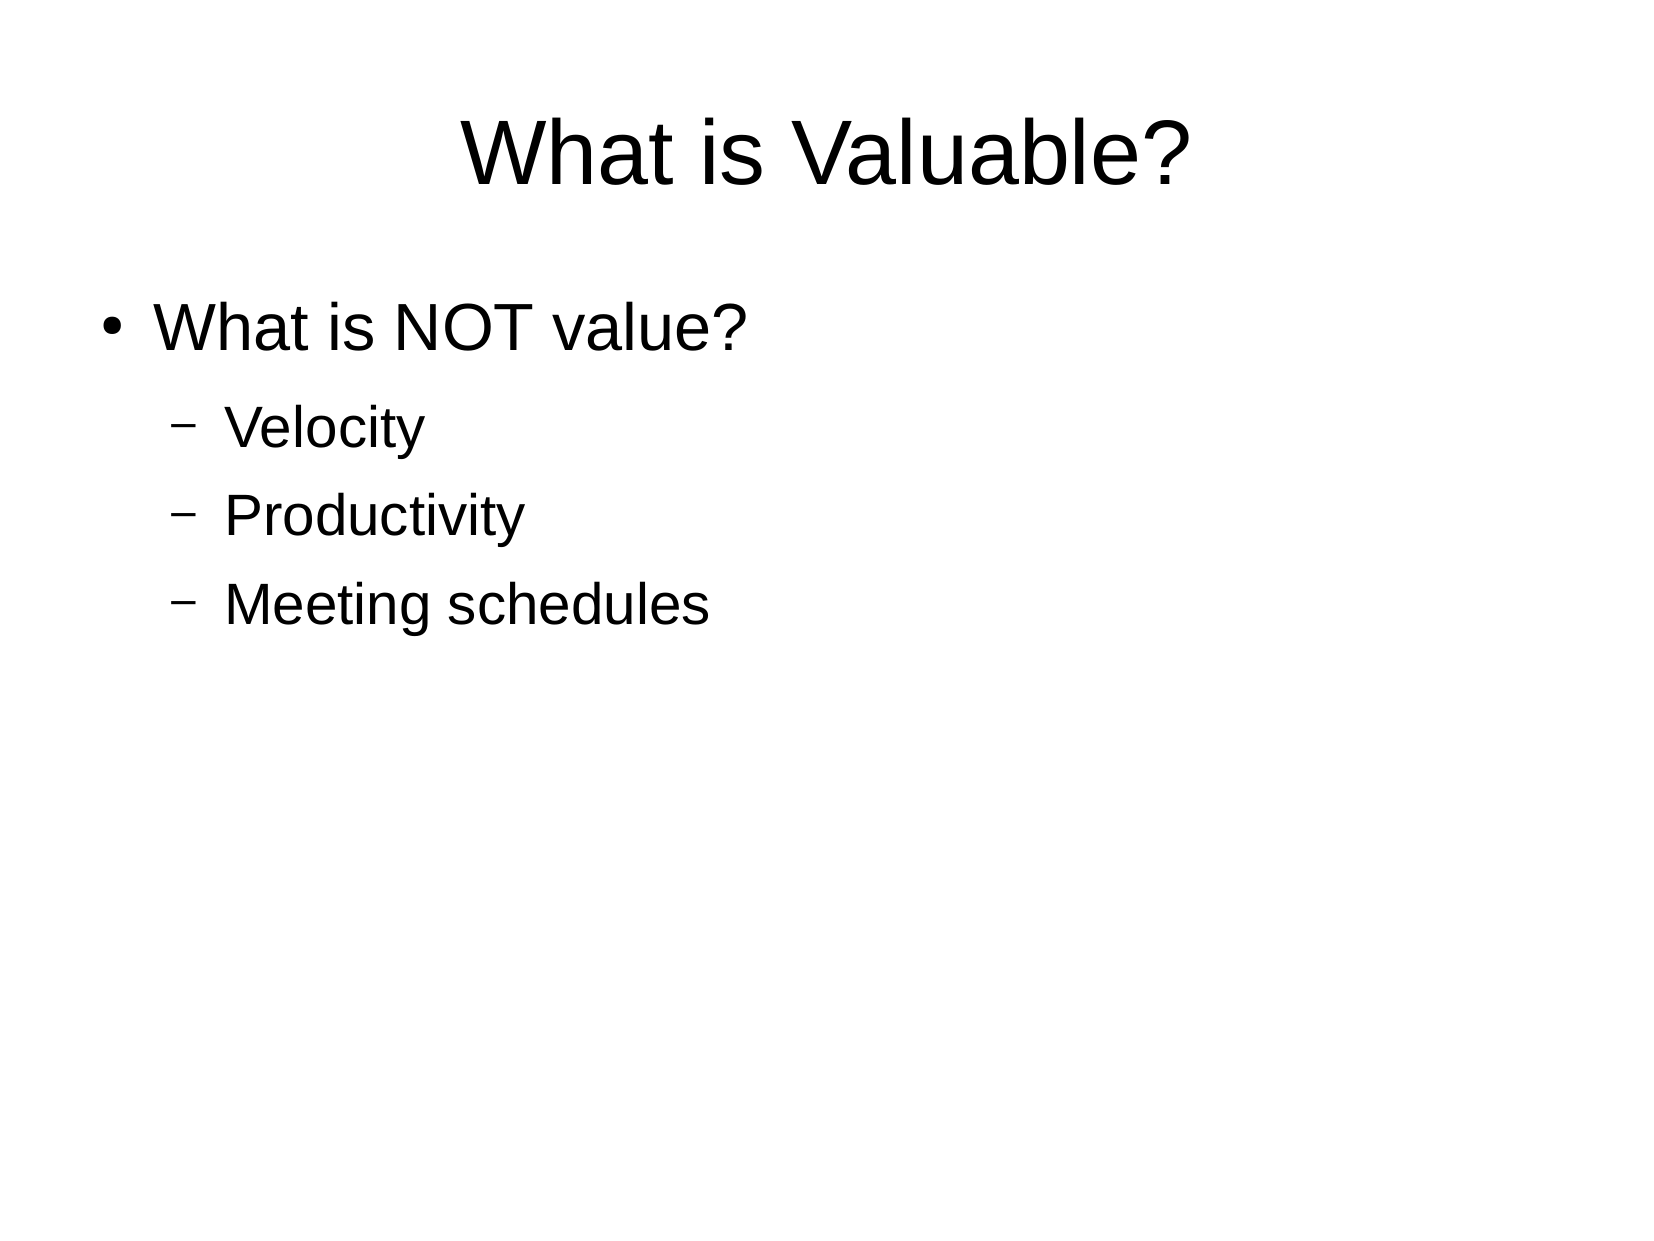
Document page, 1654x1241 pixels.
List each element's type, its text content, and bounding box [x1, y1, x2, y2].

list What is NOT value? Velocity Productivity Meeting schedules [82, 290, 1571, 1010]
title What is Valuable? [82, 49, 1571, 257]
